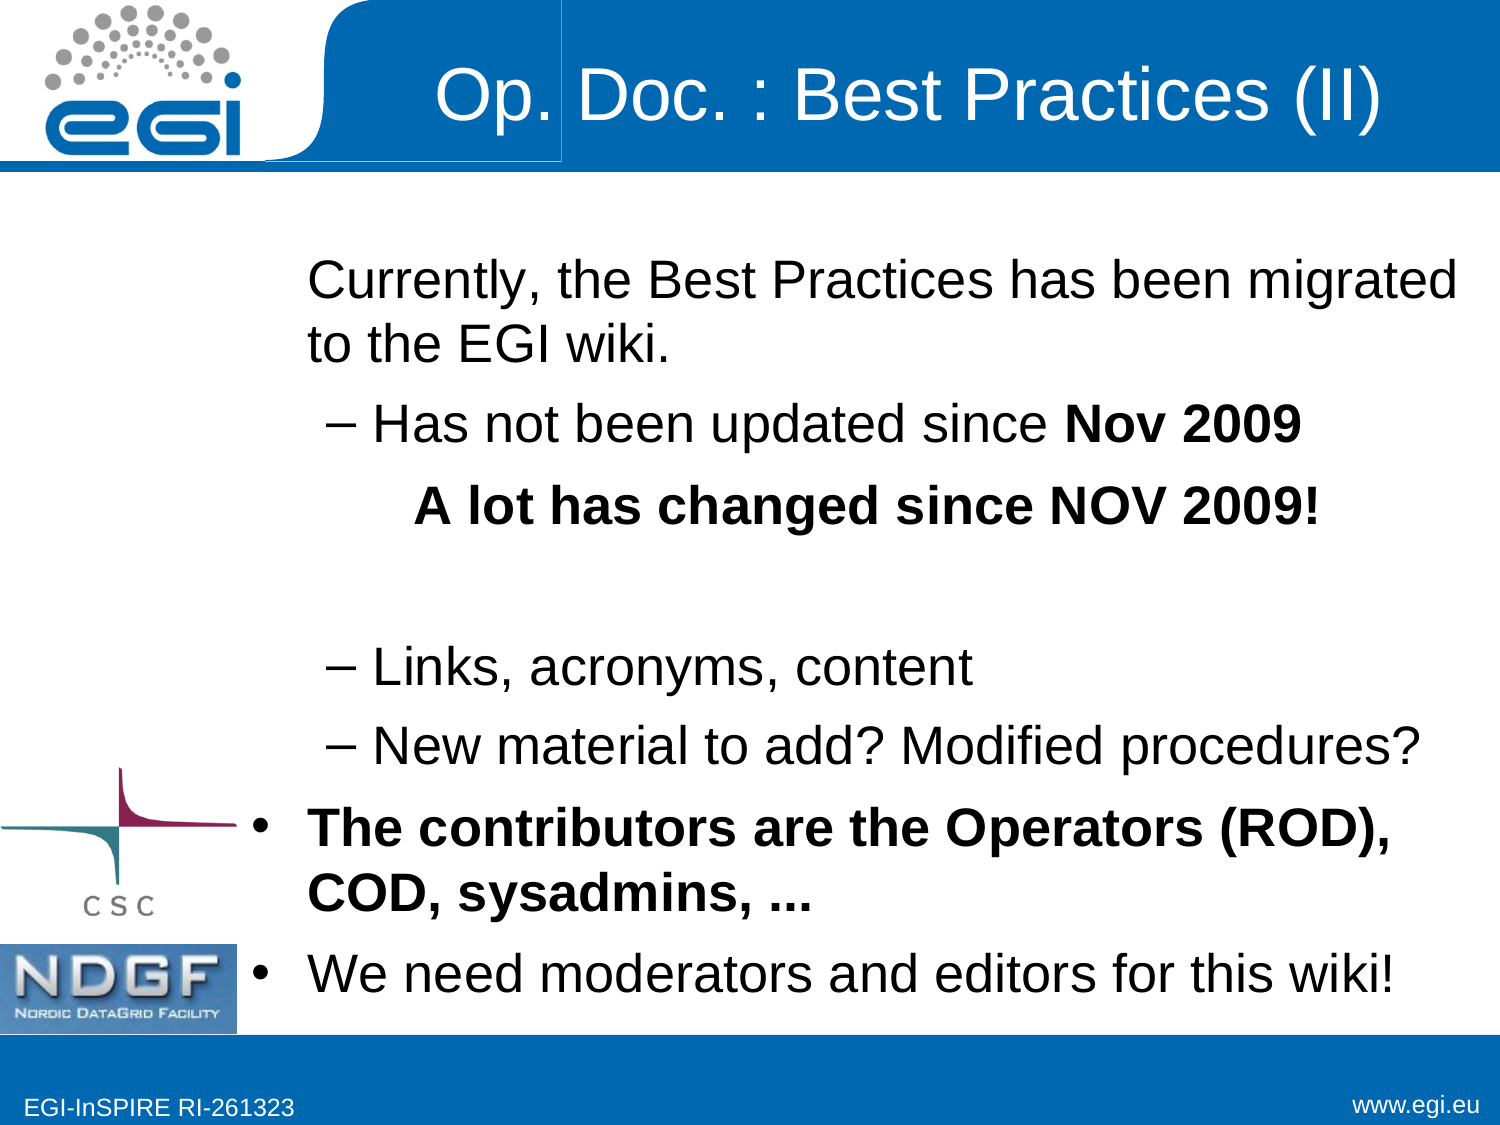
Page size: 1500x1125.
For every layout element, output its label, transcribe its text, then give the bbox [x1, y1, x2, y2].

list Currently, the Best Practices has been migrated to the EGI wiki. Has not been updated since Nov 2009 A lot has changed since NOV 2009! Links, acronyms, content New material to add? Modified procedures? The contributors are the Operators (ROD), COD, sysadmins, ... We need moderators and editors for this wiki! [236, 236, 1500, 1038]
picture [0, 0, 265, 161]
title Op. Doc. : Best Practices (II) [348, 0, 1471, 208]
picture [0, 767, 236, 916]
picture [0, 944, 236, 1034]
